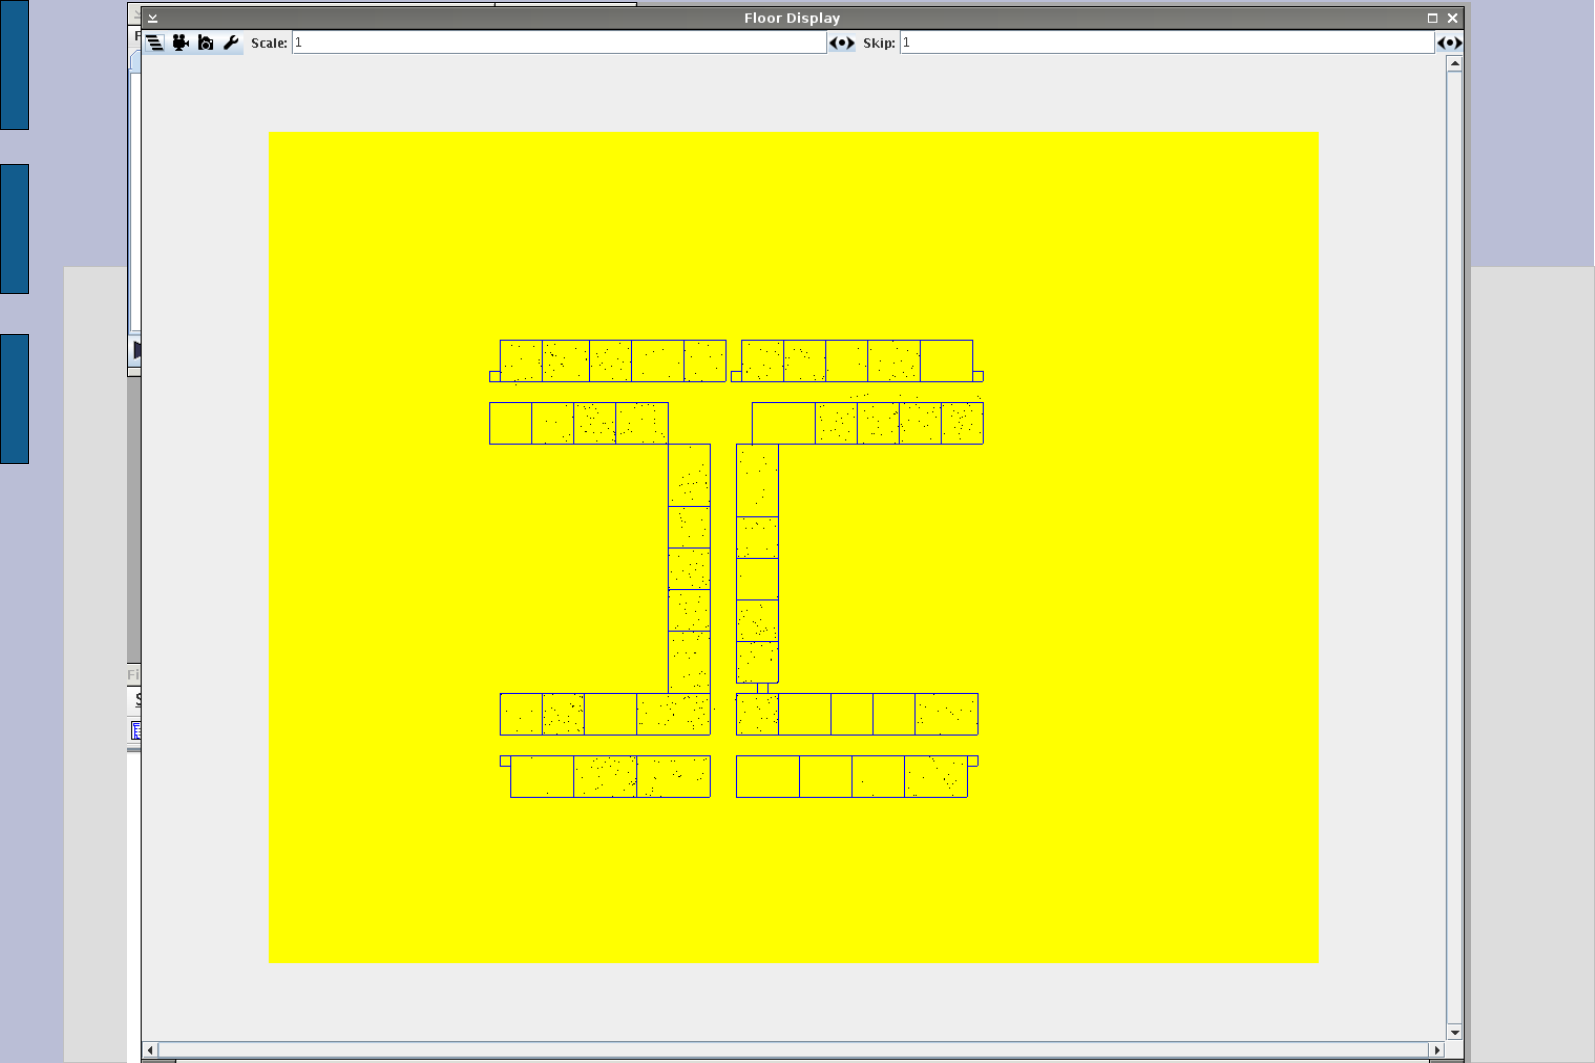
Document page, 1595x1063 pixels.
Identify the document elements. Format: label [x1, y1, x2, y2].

picture [127, 2, 1471, 1063]
